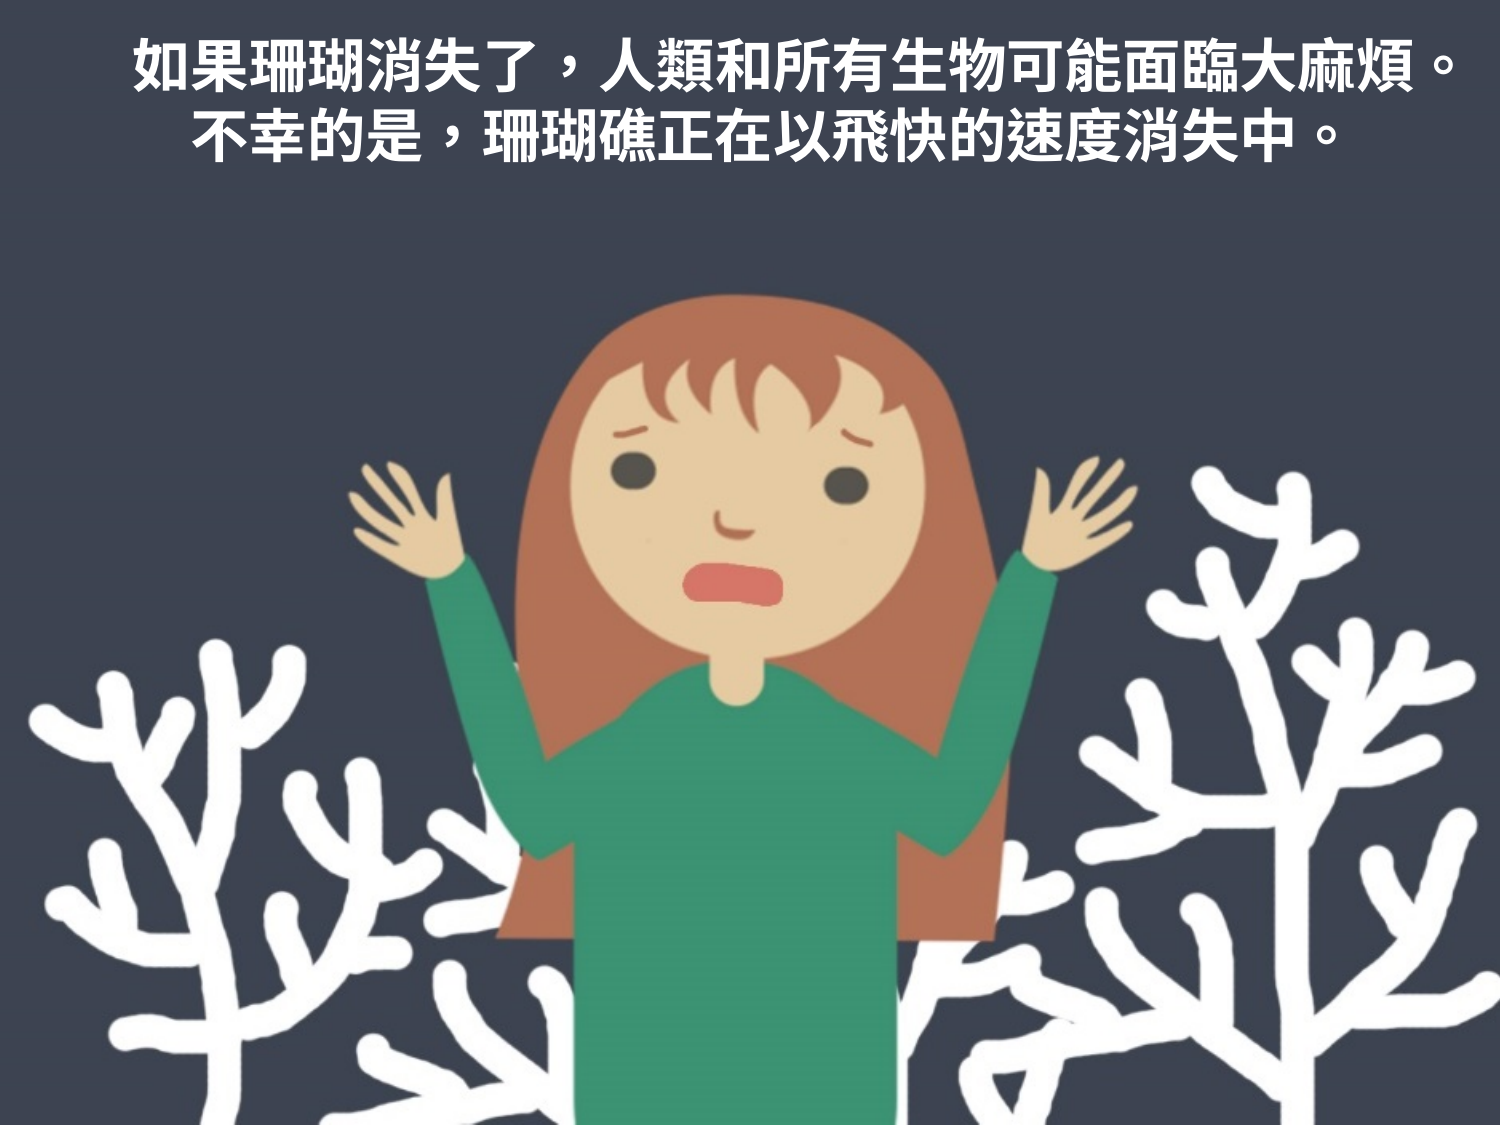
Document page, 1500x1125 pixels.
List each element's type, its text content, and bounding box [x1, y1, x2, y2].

text_box 如果珊瑚消失了，人類和所有生物可能面臨大麻煩。 不幸的是，珊瑚礁正在以飛快的速度消失中。 [100, 22, 1446, 179]
picture [0, 0, 1500, 1125]
